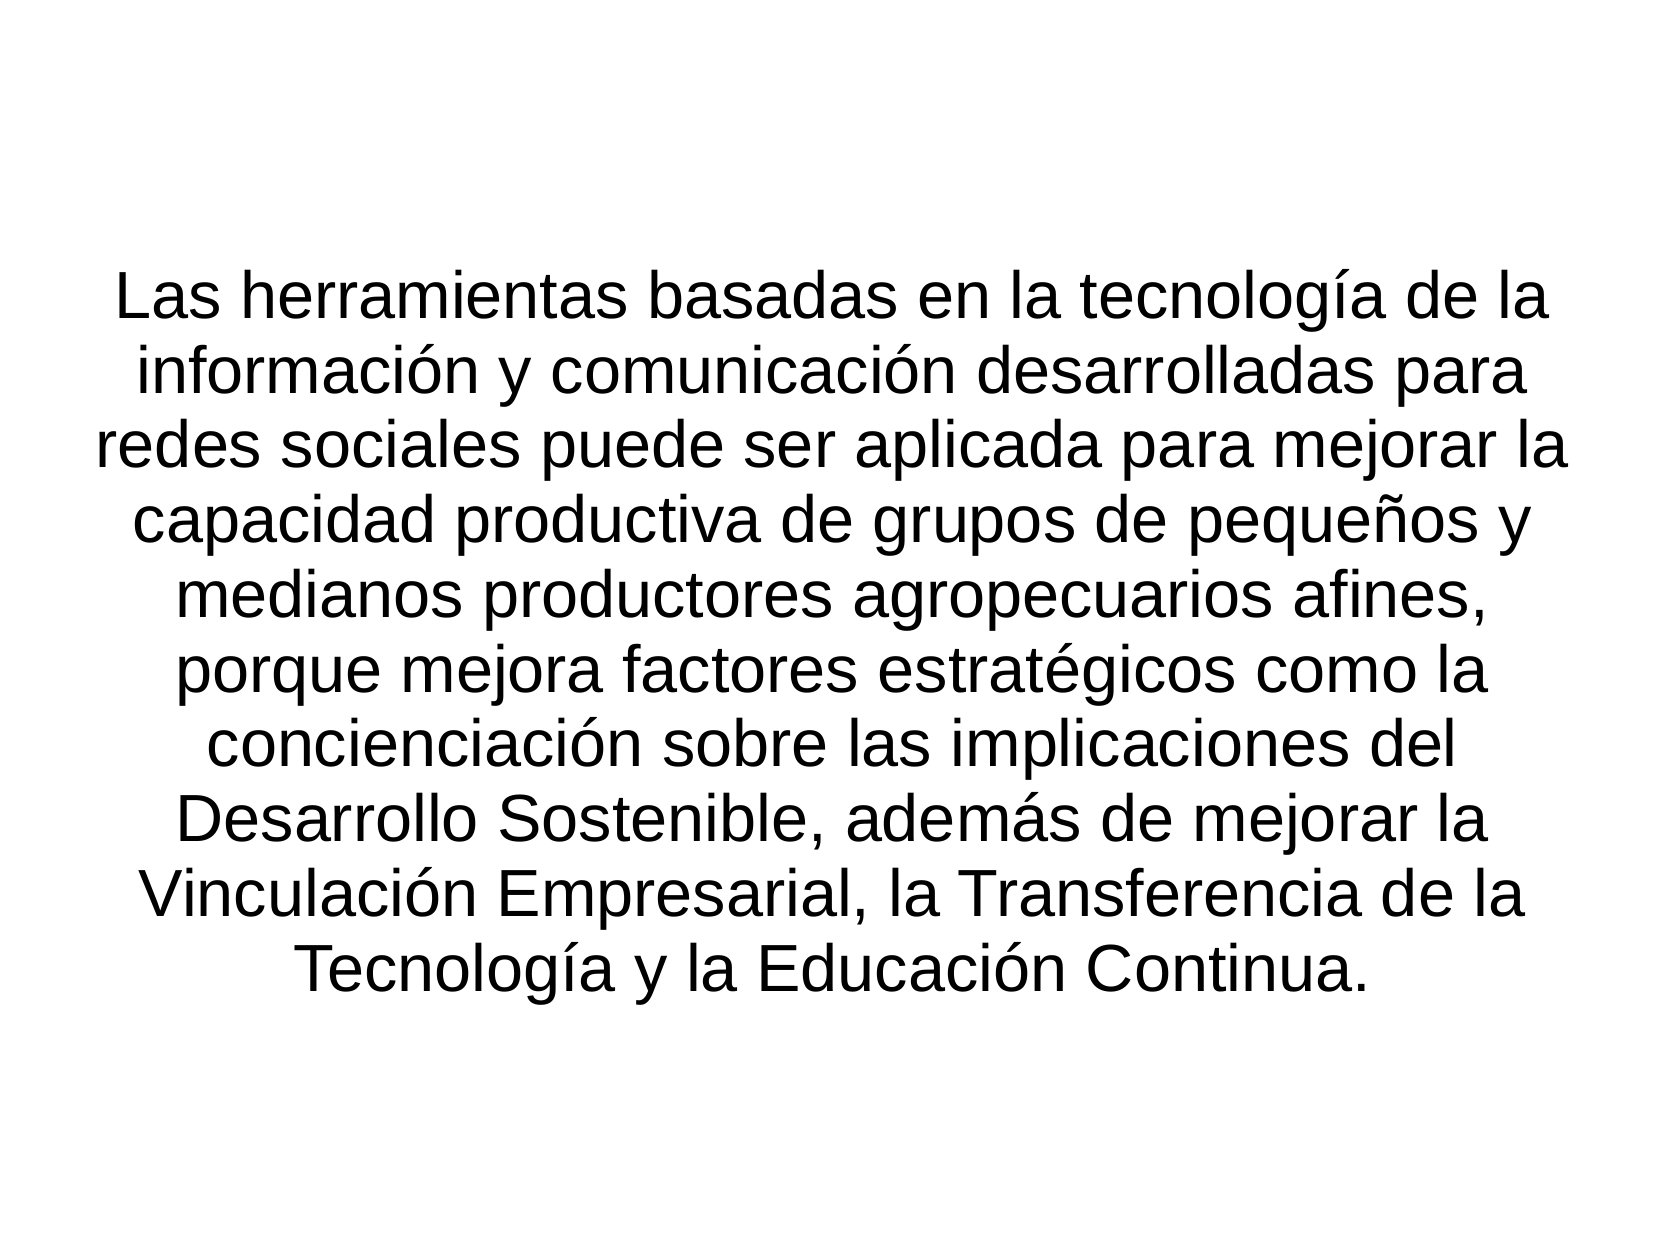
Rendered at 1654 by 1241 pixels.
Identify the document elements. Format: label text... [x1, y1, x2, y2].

subtitle Las herramientas basadas en la tecnología de la información y comunicación desarrolladas para redes sociales puede ser aplicada para mejorar la capacidad productiva de grupos de pequeños y medianos productores agropecuarios afines, porque mejora factores estratégicos como la concienciación sobre las implicaciones del Desarrollo Sostenible, además de mejorar la Vinculación Empresarial, la Transferencia de la Tecnología y la Educación Continua. [88, 229, 1577, 1034]
